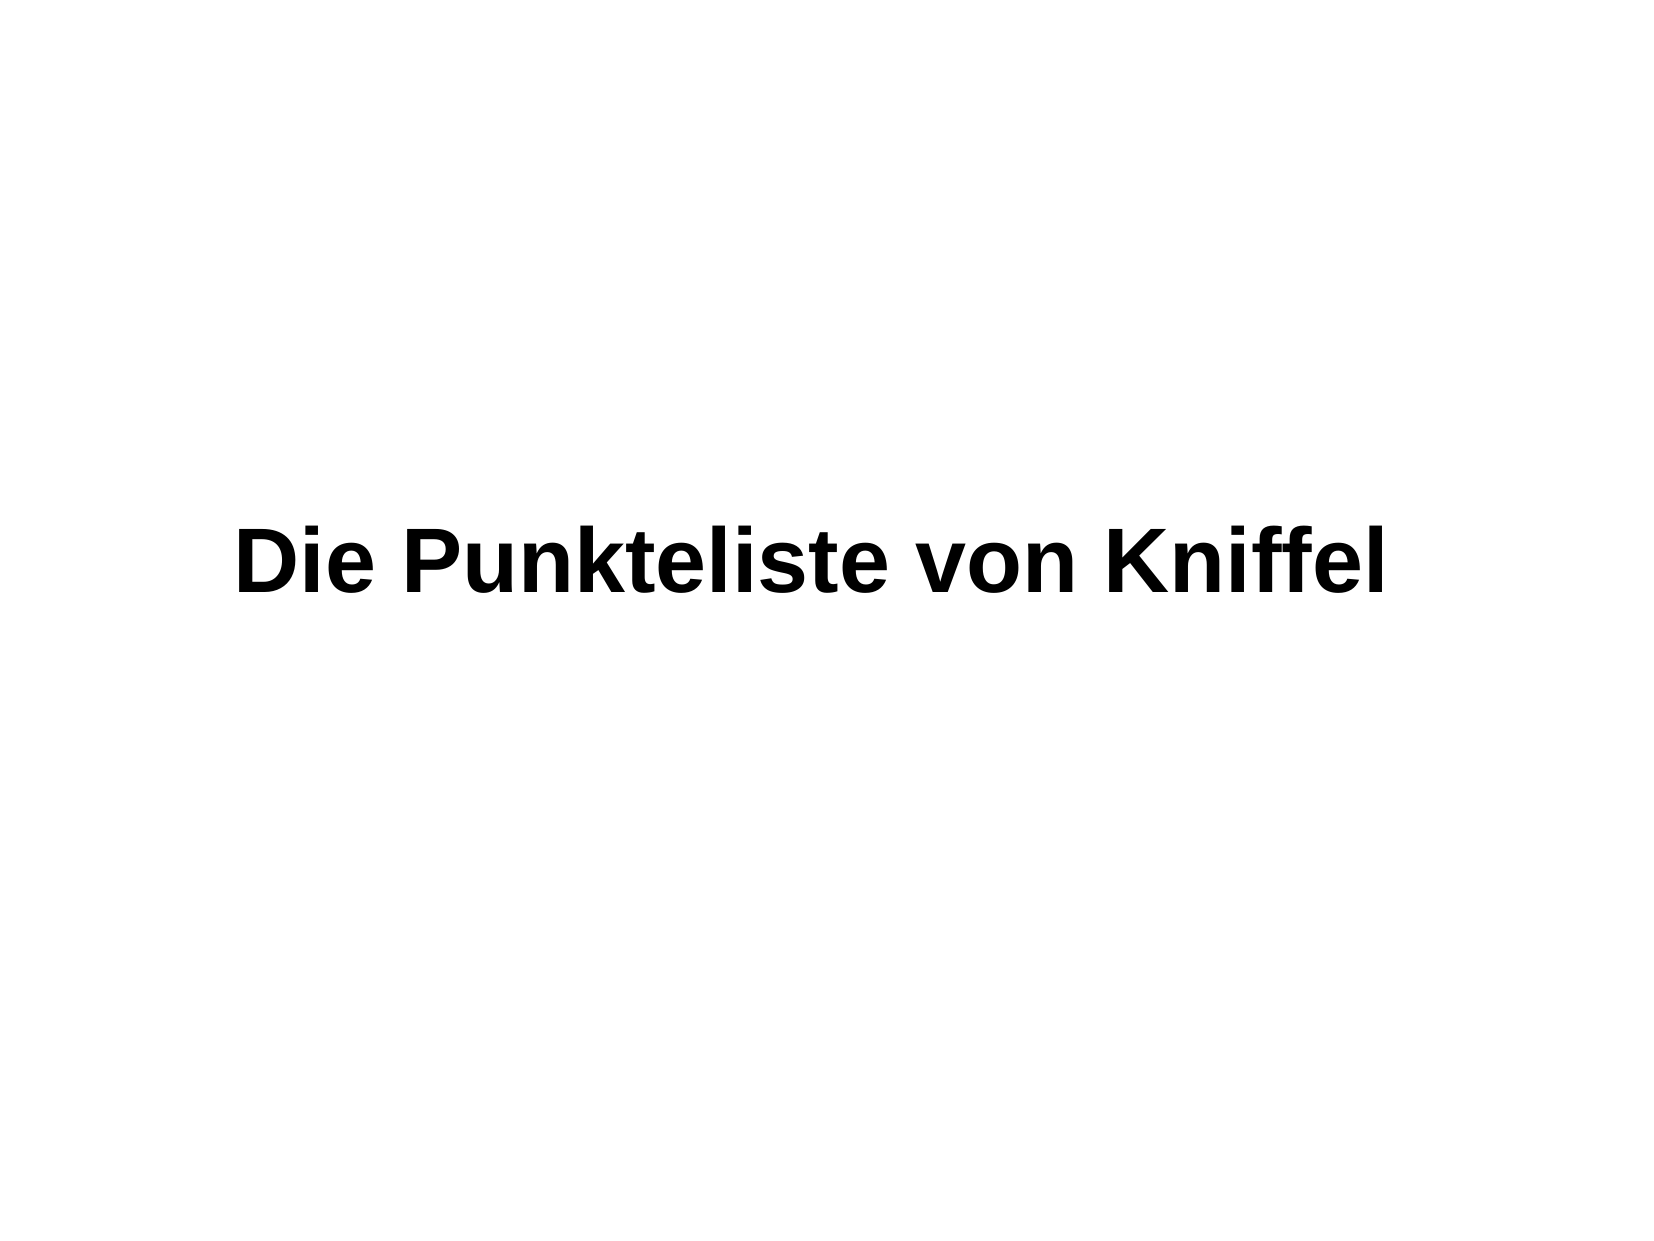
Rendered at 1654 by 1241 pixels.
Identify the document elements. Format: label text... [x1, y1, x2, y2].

text_box Die Punkteliste von Kniffel [88, 501, 1536, 620]
